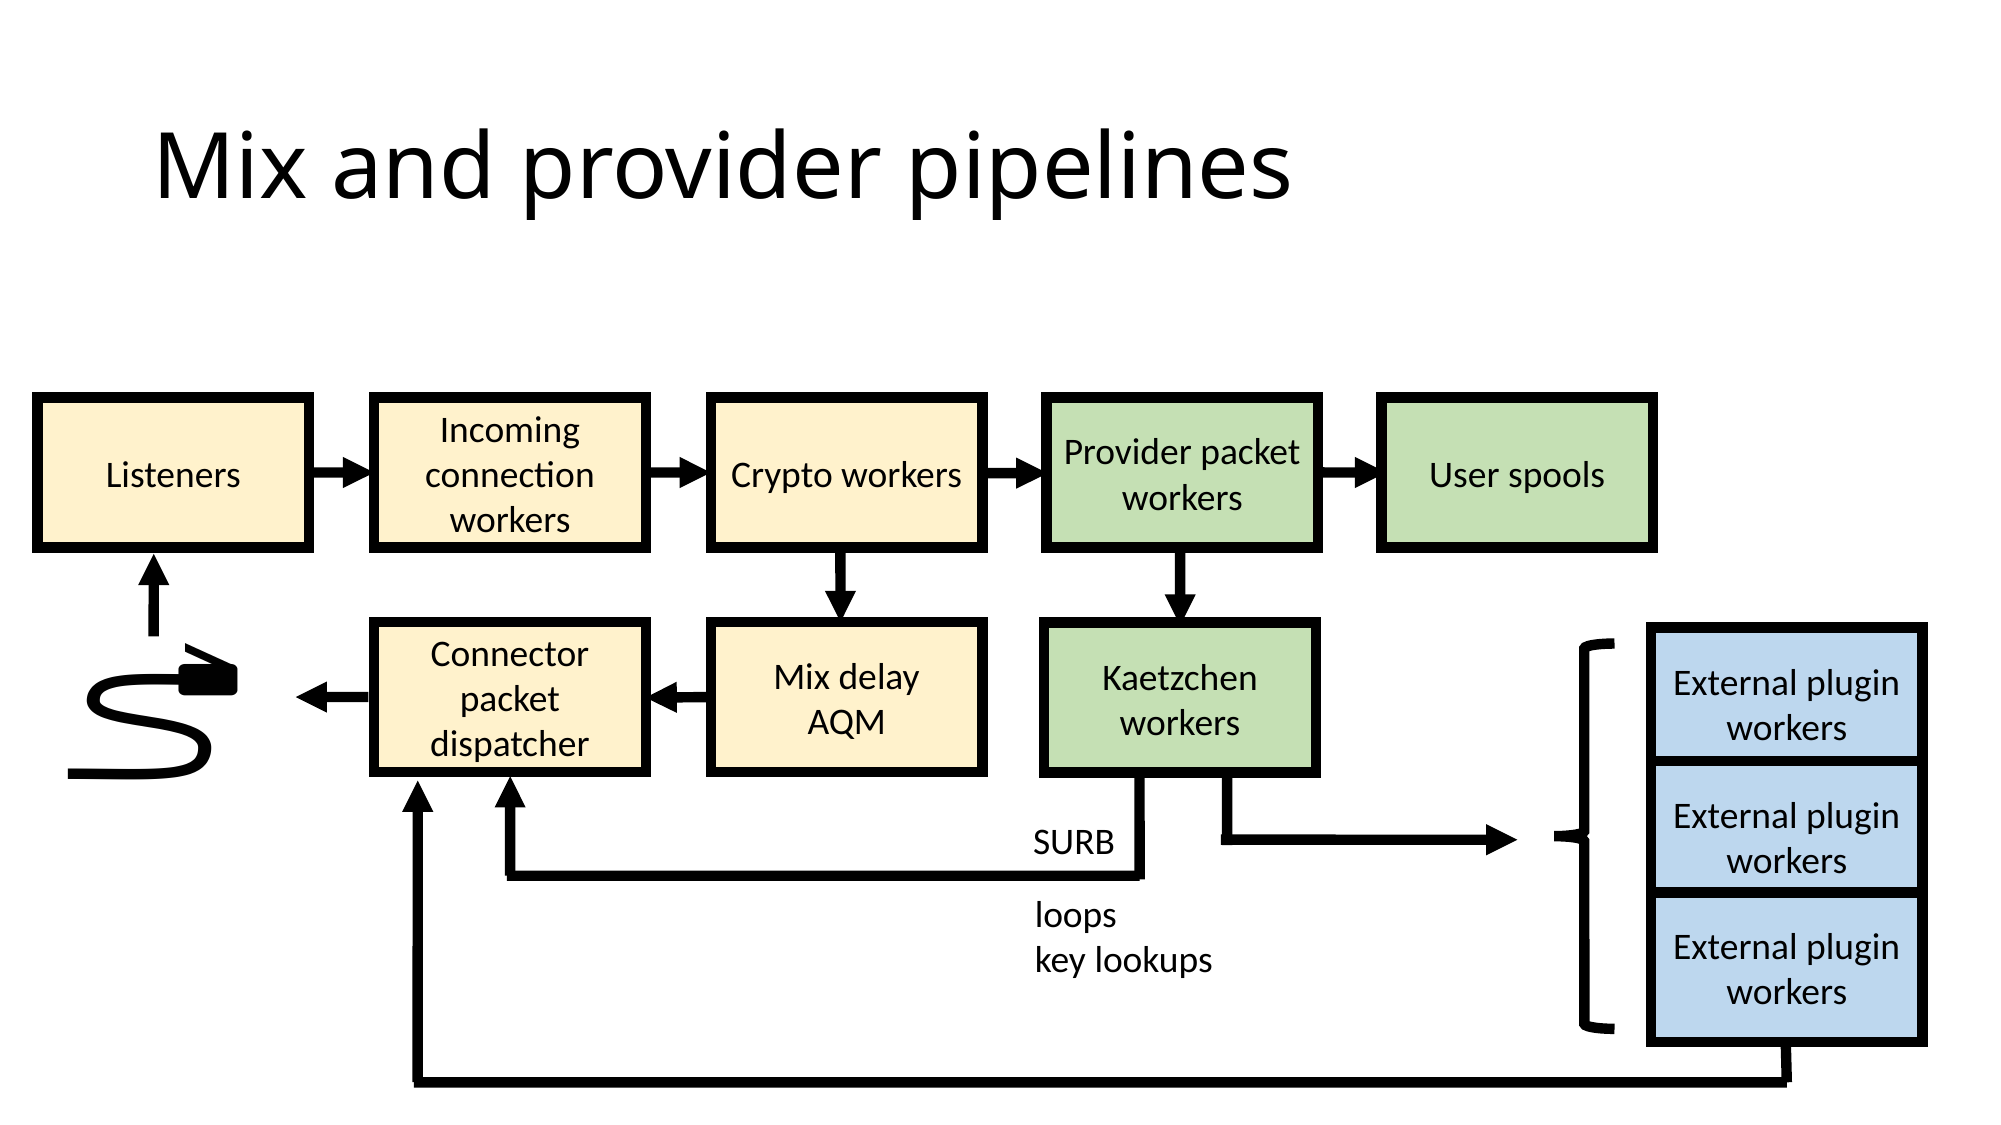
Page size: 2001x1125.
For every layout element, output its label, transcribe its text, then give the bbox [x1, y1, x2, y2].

text_box User spools [1381, 397, 1654, 548]
text_box Kaetzchen workers [1044, 622, 1316, 773]
text_box SURB [1018, 809, 1131, 870]
text_box External plugin workers [1650, 627, 1923, 760]
text_box External plugin workers [1650, 760, 1923, 892]
text_box Connector packet dispatcher [374, 621, 646, 772]
title Mix and provider pipelines [137, 59, 1863, 278]
text_box loops key lookups [1019, 882, 1336, 988]
text_box Incoming connection workers [374, 397, 646, 548]
text_box Mix delay AQM [710, 621, 983, 772]
picture [67, 643, 240, 782]
text_box Crypto workers [710, 397, 983, 548]
text_box Provider packet workers [1046, 397, 1319, 548]
text_box External plugin workers [1650, 892, 1923, 1043]
text_box Listeners [37, 397, 310, 548]
